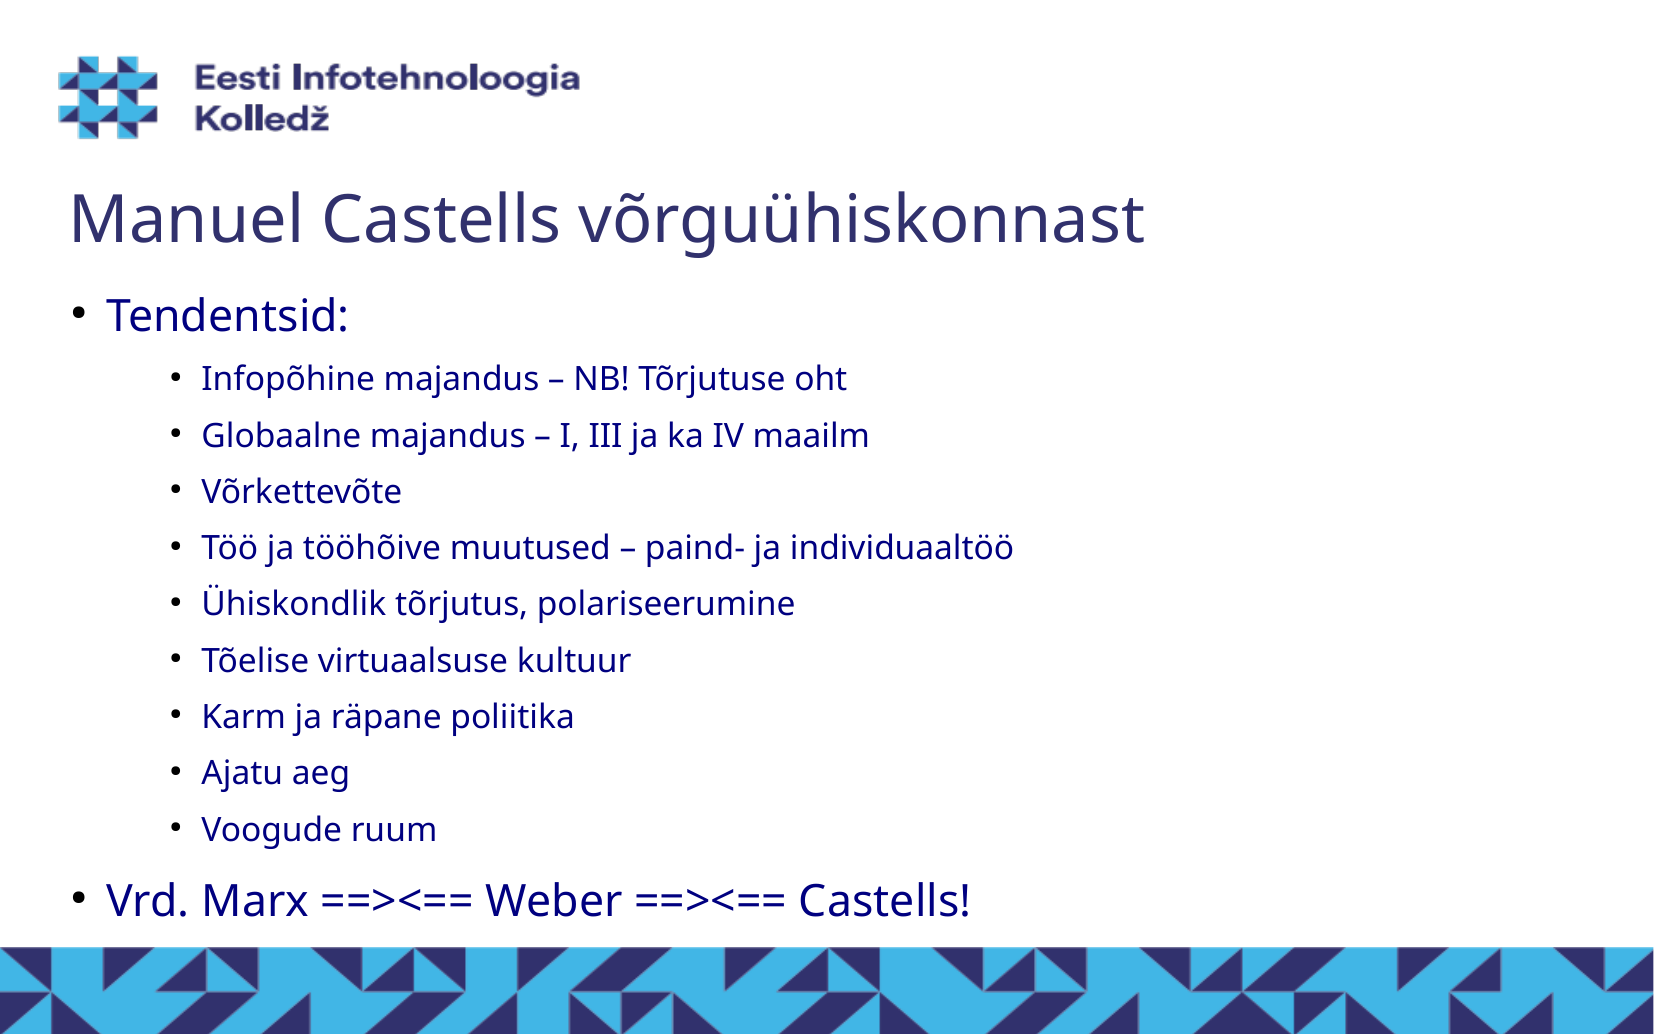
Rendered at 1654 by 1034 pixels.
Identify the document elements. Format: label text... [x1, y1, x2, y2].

title Manuel Castells võrguühiskonnast [68, 147, 1536, 283]
list Tendentsid: Infopõhine majandus – NB! Tõrjutuse oht Globaalne majandus – I, III ja ka IV maailm Võrkettevõte Töö ja tööhõive muutused – paind- ja individuaaltöö Ühiskondlik tõrjutus, polariseerumine Tõelise virtuaalsuse kultuur Karm ja räpane poliitika Ajatu aeg Voogude ruum Vrd. Marx ==><== Weber ==><== Castells! [59, 283, 1595, 936]
